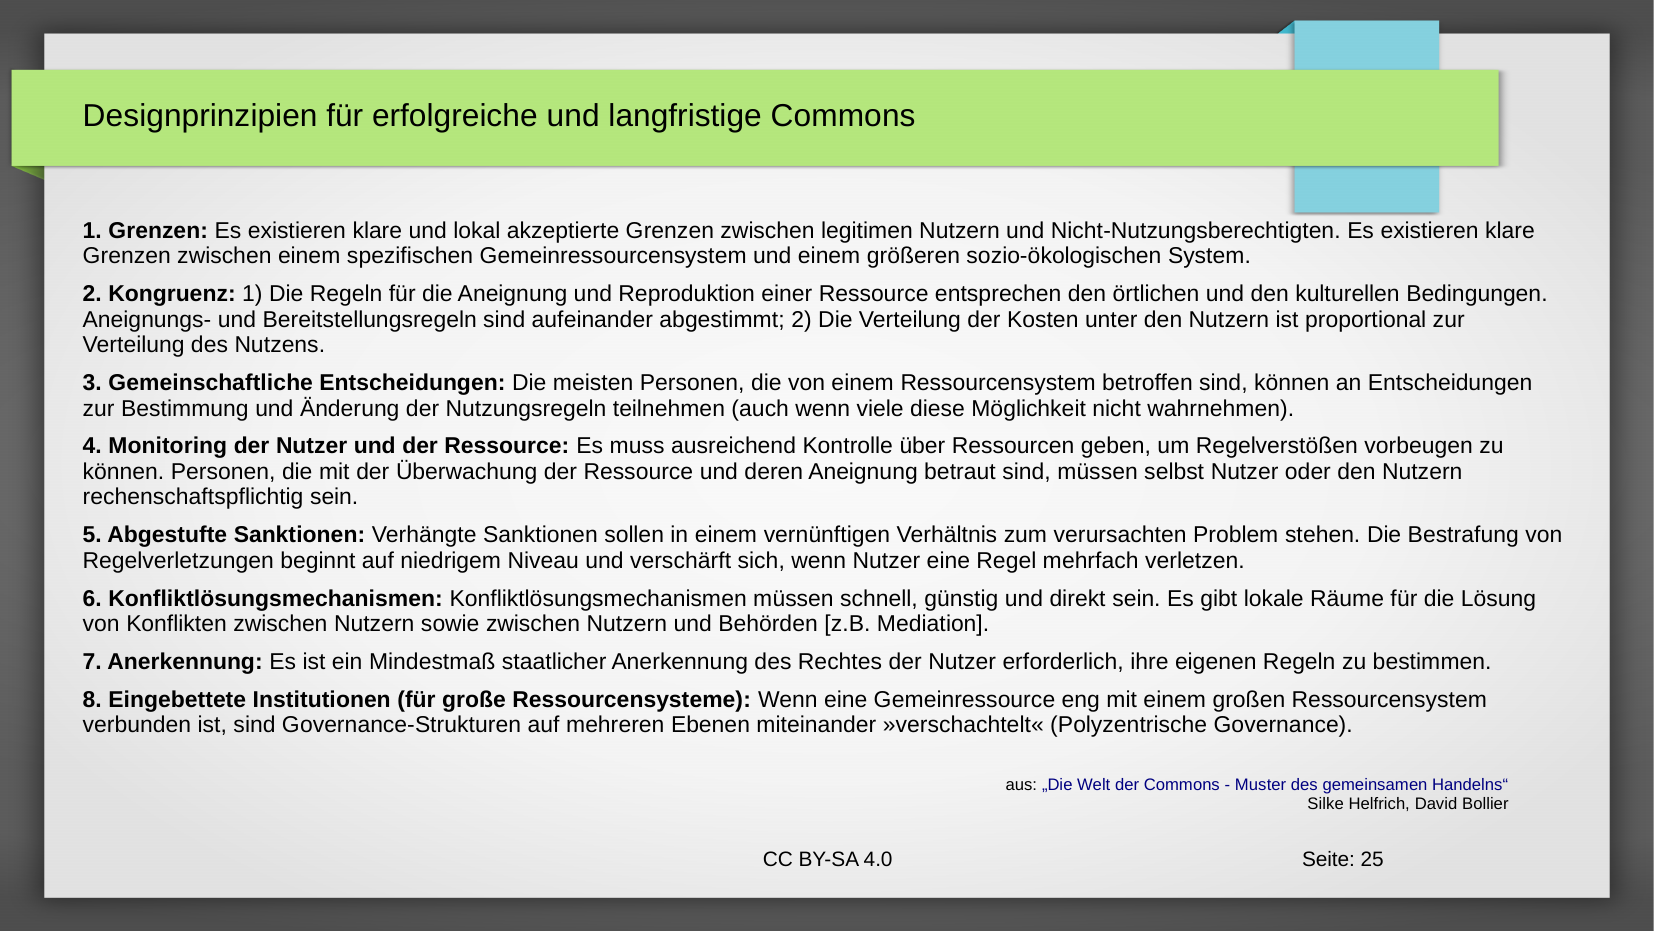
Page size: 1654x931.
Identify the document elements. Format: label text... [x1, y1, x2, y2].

picture [0, 0, 1654, 931]
title Designprinzipien für erfolgreiche und langfristige Commons [82, 97, 1264, 133]
text_box aus: „Die Welt der Commons - Muster des gemeinsamen Handelns“ Silke Helfrich, David Bollier [980, 767, 1524, 841]
list 1. Grenzen: Es existieren klare und lokal akzeptierte Grenzen zwischen legitimen Nutzern und Nicht-Nutzungsberechtigten. Es existieren klare Grenzen zwischen einem spezifischen Gemeinressourcensystem und einem größeren sozio-ökologischen System. 2. Kongruenz: 1) Die Regeln für die Aneignung und Reproduktion einer Ressource entsprechen den örtlichen und den kulturellen Bedingungen. Aneignungs- und Bereitstellungsregeln sind aufeinander abgestimmt; 2) Die Verteilung der Kosten unter den Nutzern ist proportional zur Verteilung des Nutzens. 3. Gemeinschaftliche Entscheidungen: Die meisten Personen, die von einem Ressourcensystem betroffen sind, können an Entscheidungen zur Bestimmung und Änderung der Nutzungsregeln teilnehmen (auch wenn viele diese Möglichkeit nicht wahrnehmen). 4. Monitoring der Nutzer und der Ressource: Es muss ausreichend Kontrolle über Ressourcen geben, um Regelverstößen vorbeugen zu können. Personen, die mit der Überwachung der Ressource und deren Aneignung betraut sind, müssen selbst Nutzer oder den Nutzern rechenschaftspflichtig sein. 5. Abgestufte Sanktionen: Verhängte Sanktionen sollen in einem vernünftigen Verhältnis zum verursachten Problem stehen. Die Bestrafung von Regelverletzungen beginnt auf niedrigem Niveau und verschärft sich, wenn Nutzer eine Regel mehrfach verletzen. 6. Konfliktlösungsmechanismen: Konfliktlösungsmechanismen müssen schnell, günstig und direkt sein. Es gibt lokale Räume für die Lösung von Konflikten zwischen Nutzern sowie zwischen Nutzern und Behörden [z.B. Mediation]. 7. Anerkennung: Es ist ein Mindestmaß staatlicher Anerkennung des Rechtes der Nutzer erforderlich, ihre eigenen Regeln zu bestimmen. 8. Eingebettete Institutionen (für große Ressourcensysteme): Wenn eine Gemeinressource eng mit einem großen Ressourcensystem verbunden ist, sind Governance-Strukturen auf mehreren Ebenen miteinander »verschachtelt« (Polyzentrische Governance). [82, 217, 1571, 758]
